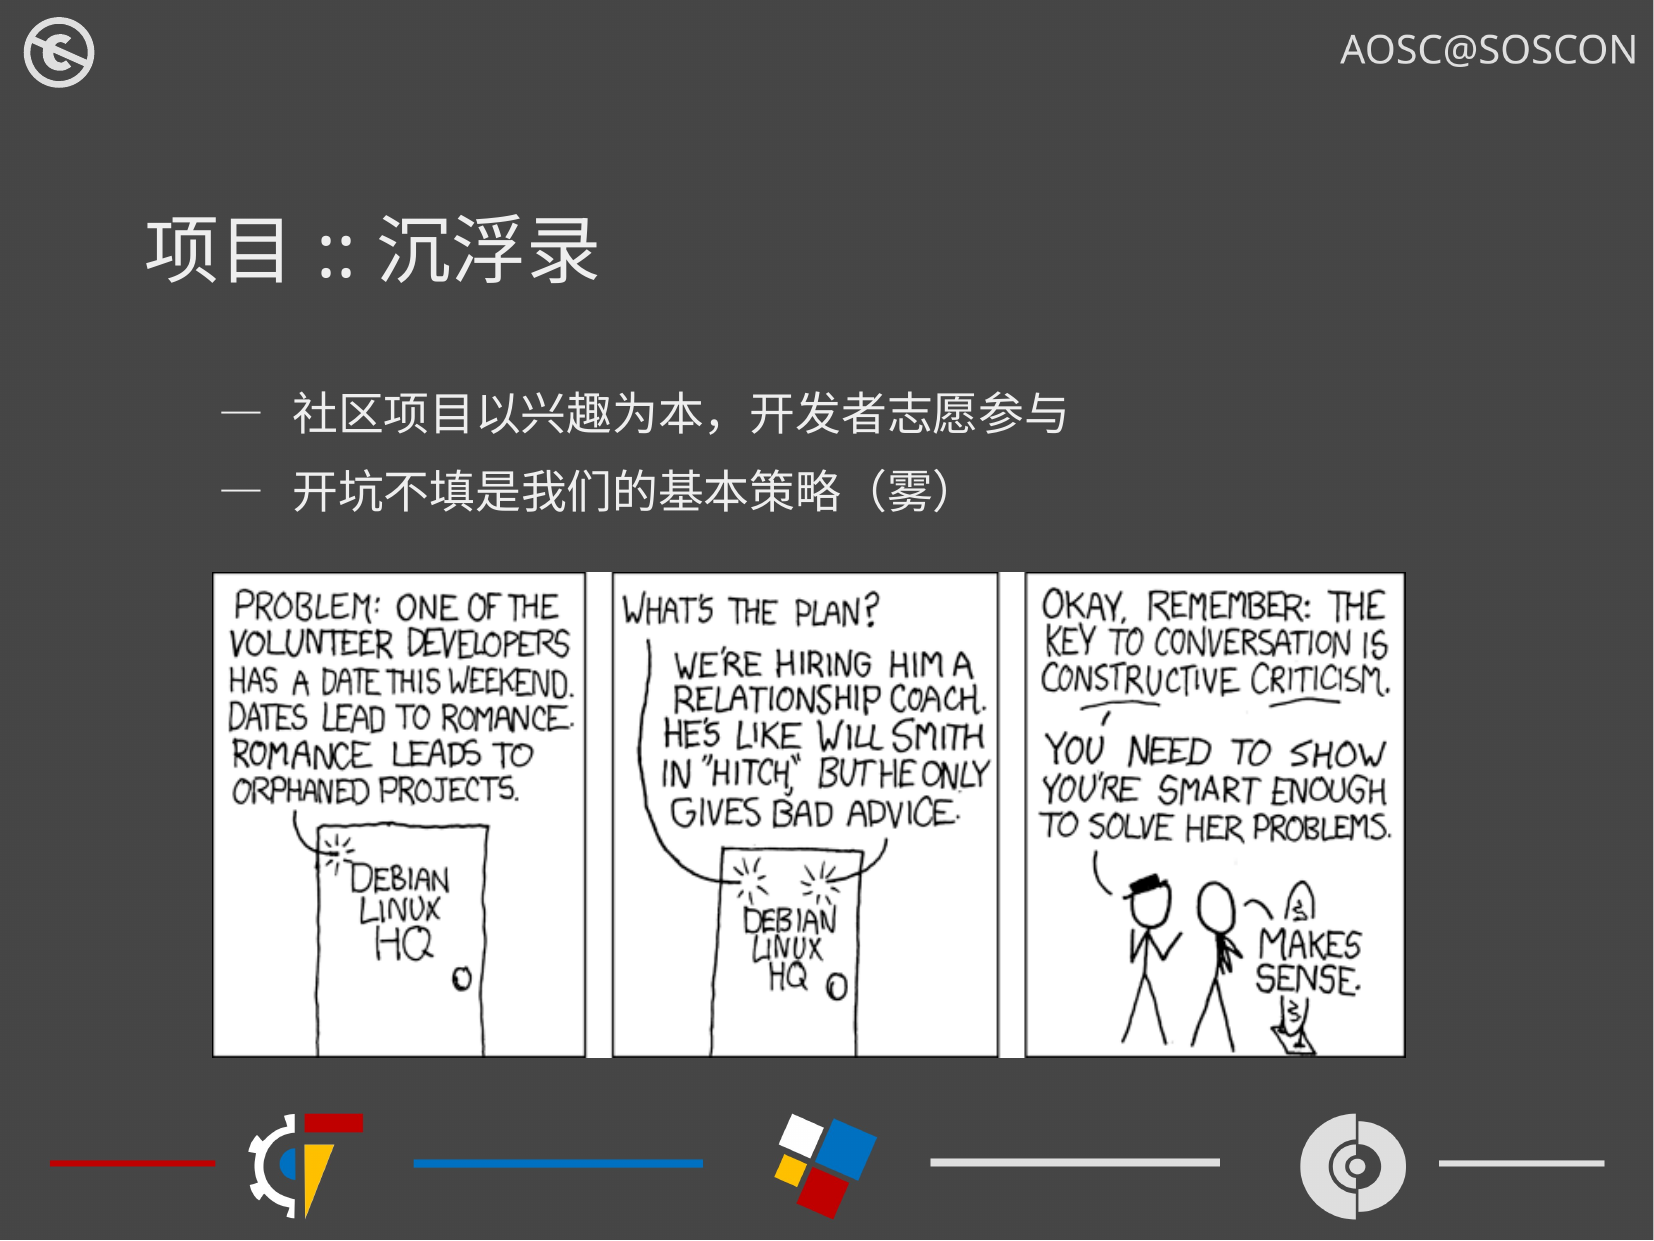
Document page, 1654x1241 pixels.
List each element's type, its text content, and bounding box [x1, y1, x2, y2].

picture [0, 0, 1654, 1240]
text_box 项目::沉浮录 — 社区项目以兴趣为本，开发者志愿参与 — 开坑不填是我们的基本策略（雾） [129, 183, 1536, 1028]
